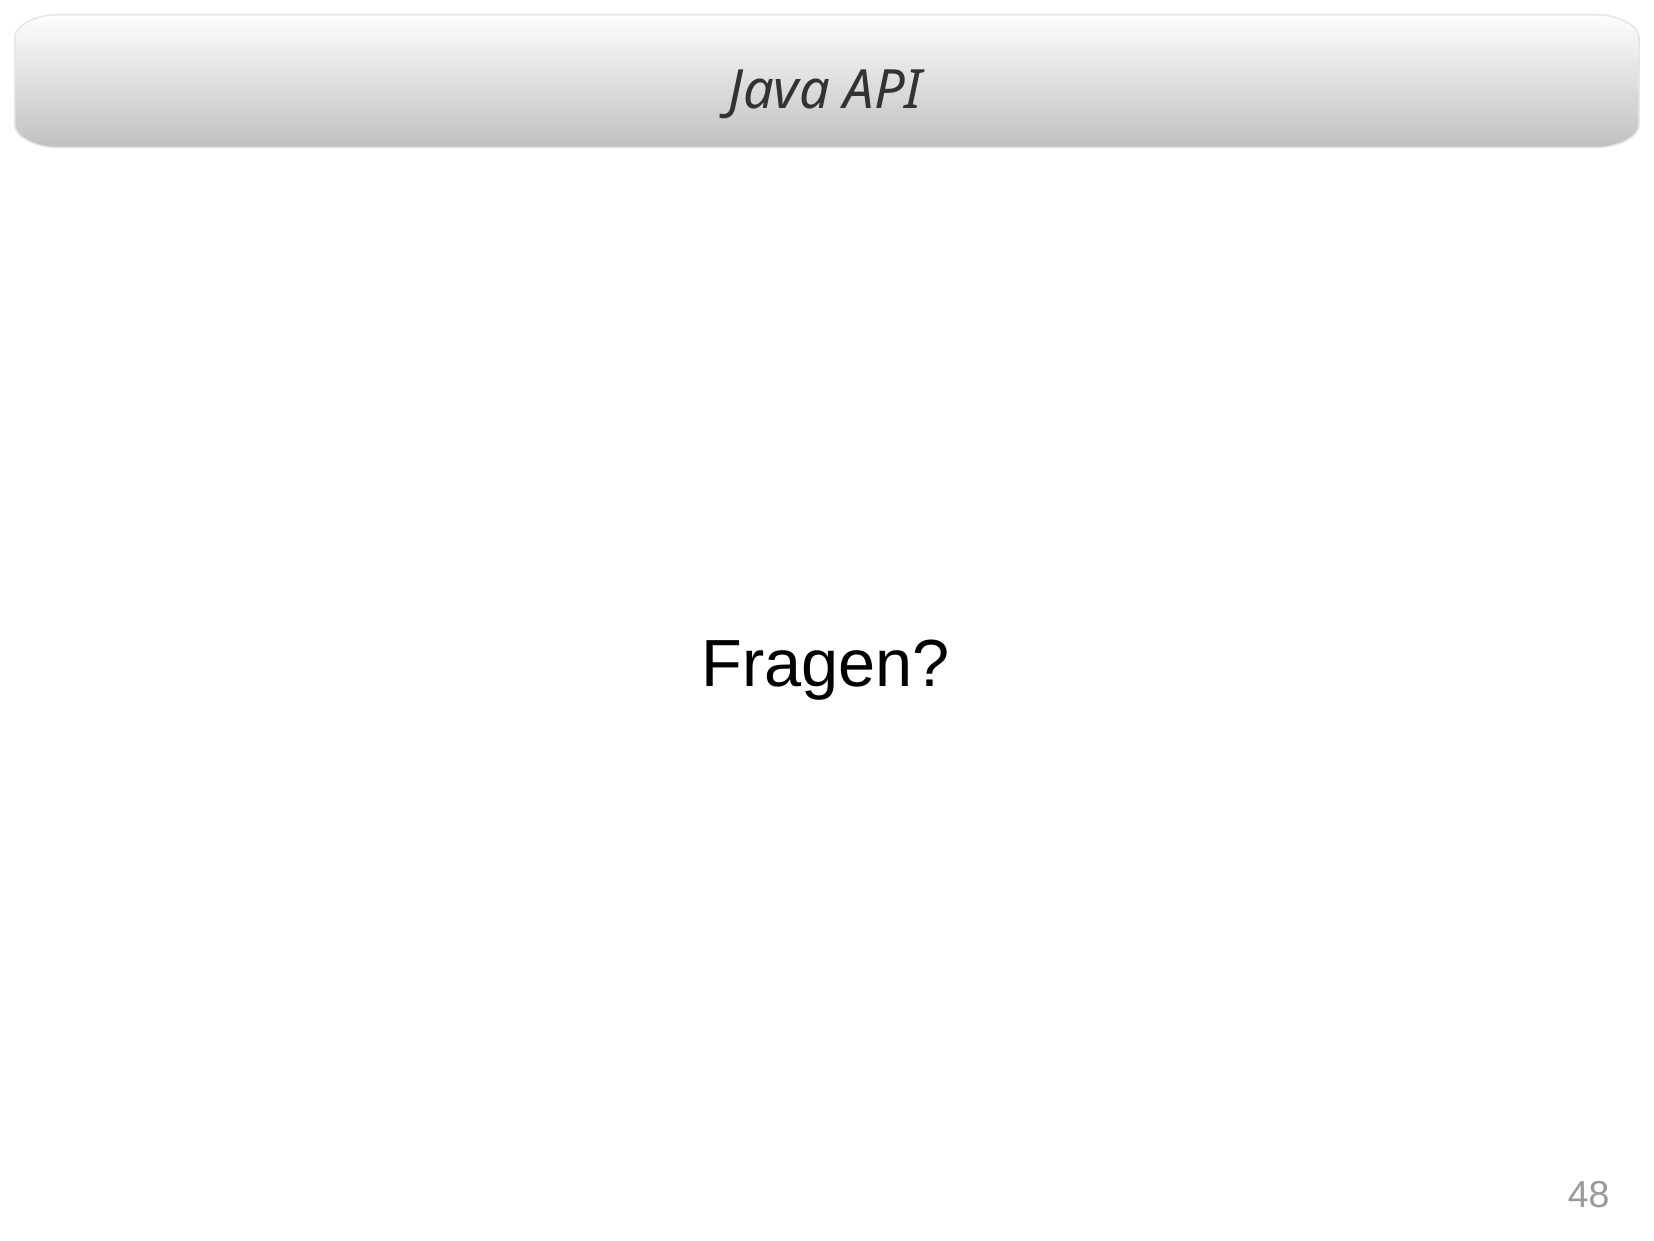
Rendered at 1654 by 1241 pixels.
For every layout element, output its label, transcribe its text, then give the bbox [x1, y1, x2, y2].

subtitle Fragen? [29, 184, 1622, 1143]
title Java API [29, 36, 1622, 139]
